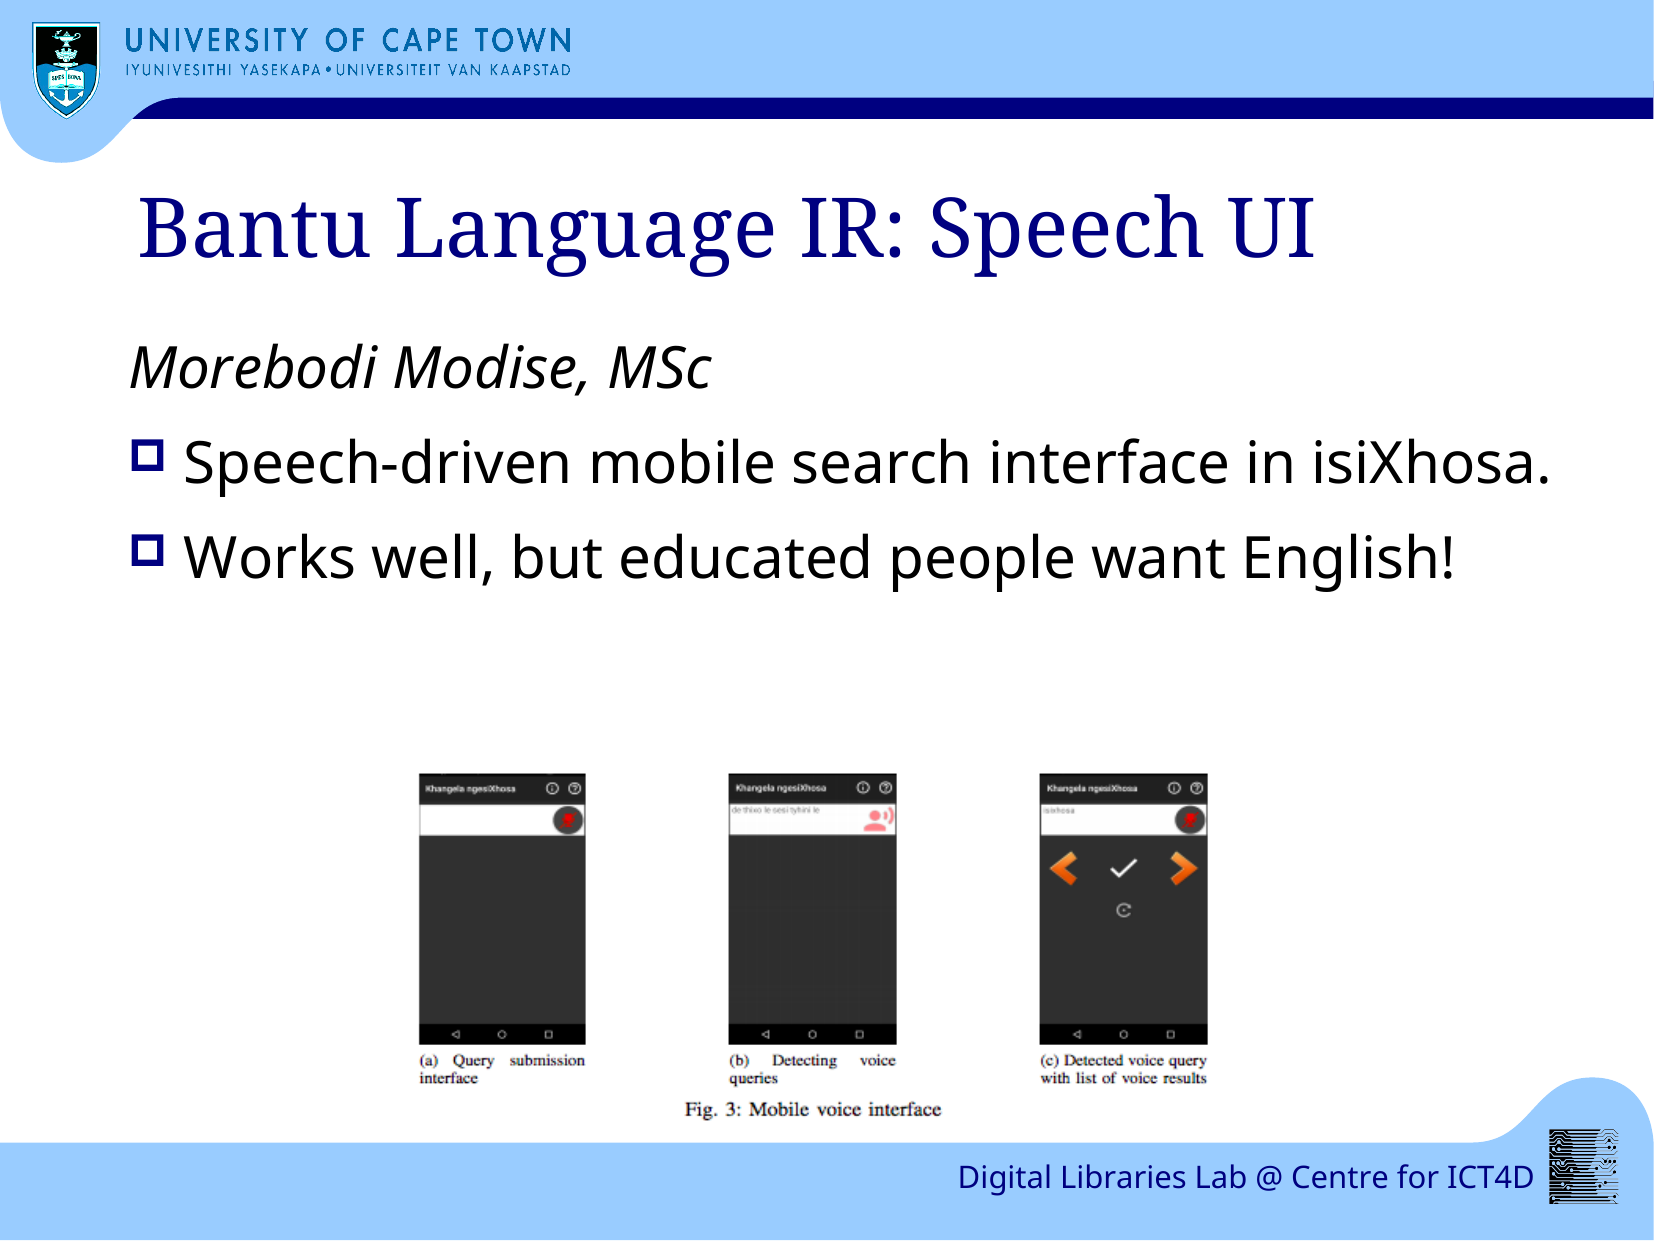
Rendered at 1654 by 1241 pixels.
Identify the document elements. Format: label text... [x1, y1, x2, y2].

picture [399, 759, 1230, 1125]
list Morebodi Modise, MSc Speech-driven mobile search interface in isiXhosa. Works well, but educated people want English! [128, 326, 1597, 1046]
title Bantu Language IR: Speech UI [137, 155, 1598, 296]
picture [1549, 1129, 1619, 1204]
picture [122, 25, 573, 78]
picture [32, 22, 101, 120]
